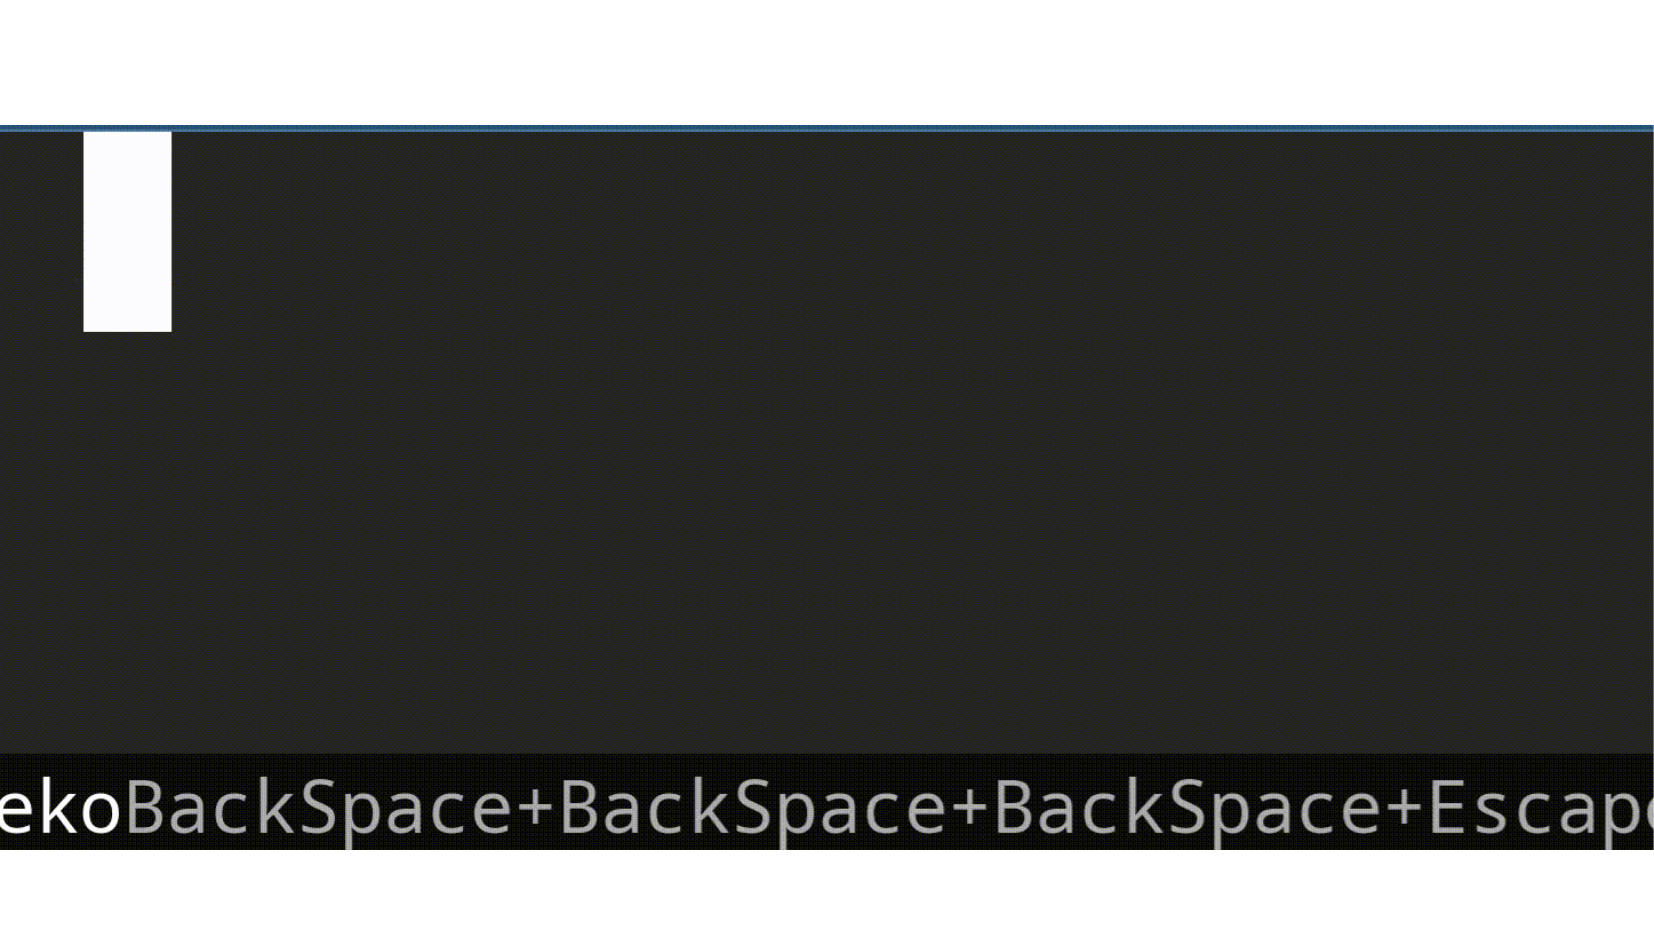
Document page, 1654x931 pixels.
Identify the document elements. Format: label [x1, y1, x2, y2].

picture [0, 125, 1654, 850]
